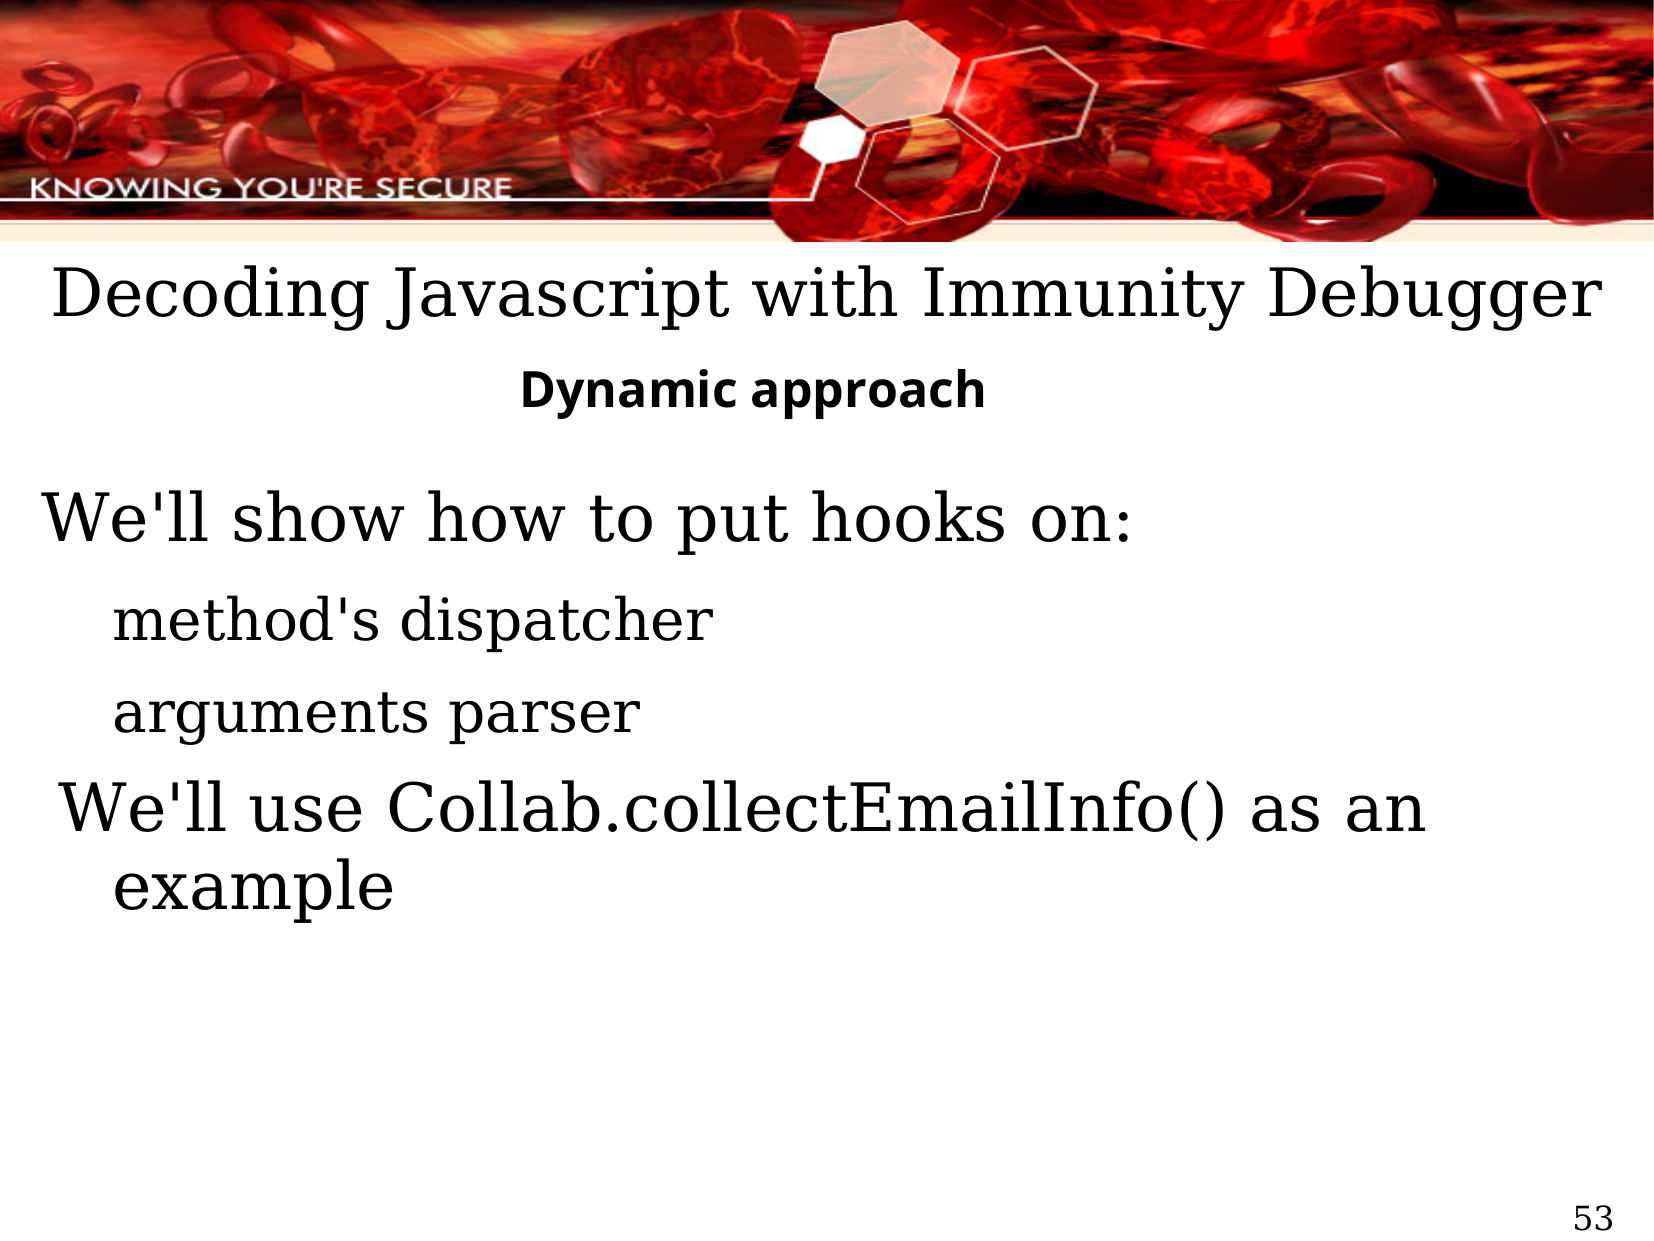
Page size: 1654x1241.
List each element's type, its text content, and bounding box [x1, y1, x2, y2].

text_box Dynamic approach [519, 354, 1068, 433]
picture [0, 0, 1654, 189]
list We'll show how to put hooks on: method's dispatcher arguments parser We'll use Collab.collectEmailInfo() as an example [41, 479, 1577, 926]
title Decoding Javascript with Immunity Debugger [0, 189, 1654, 397]
